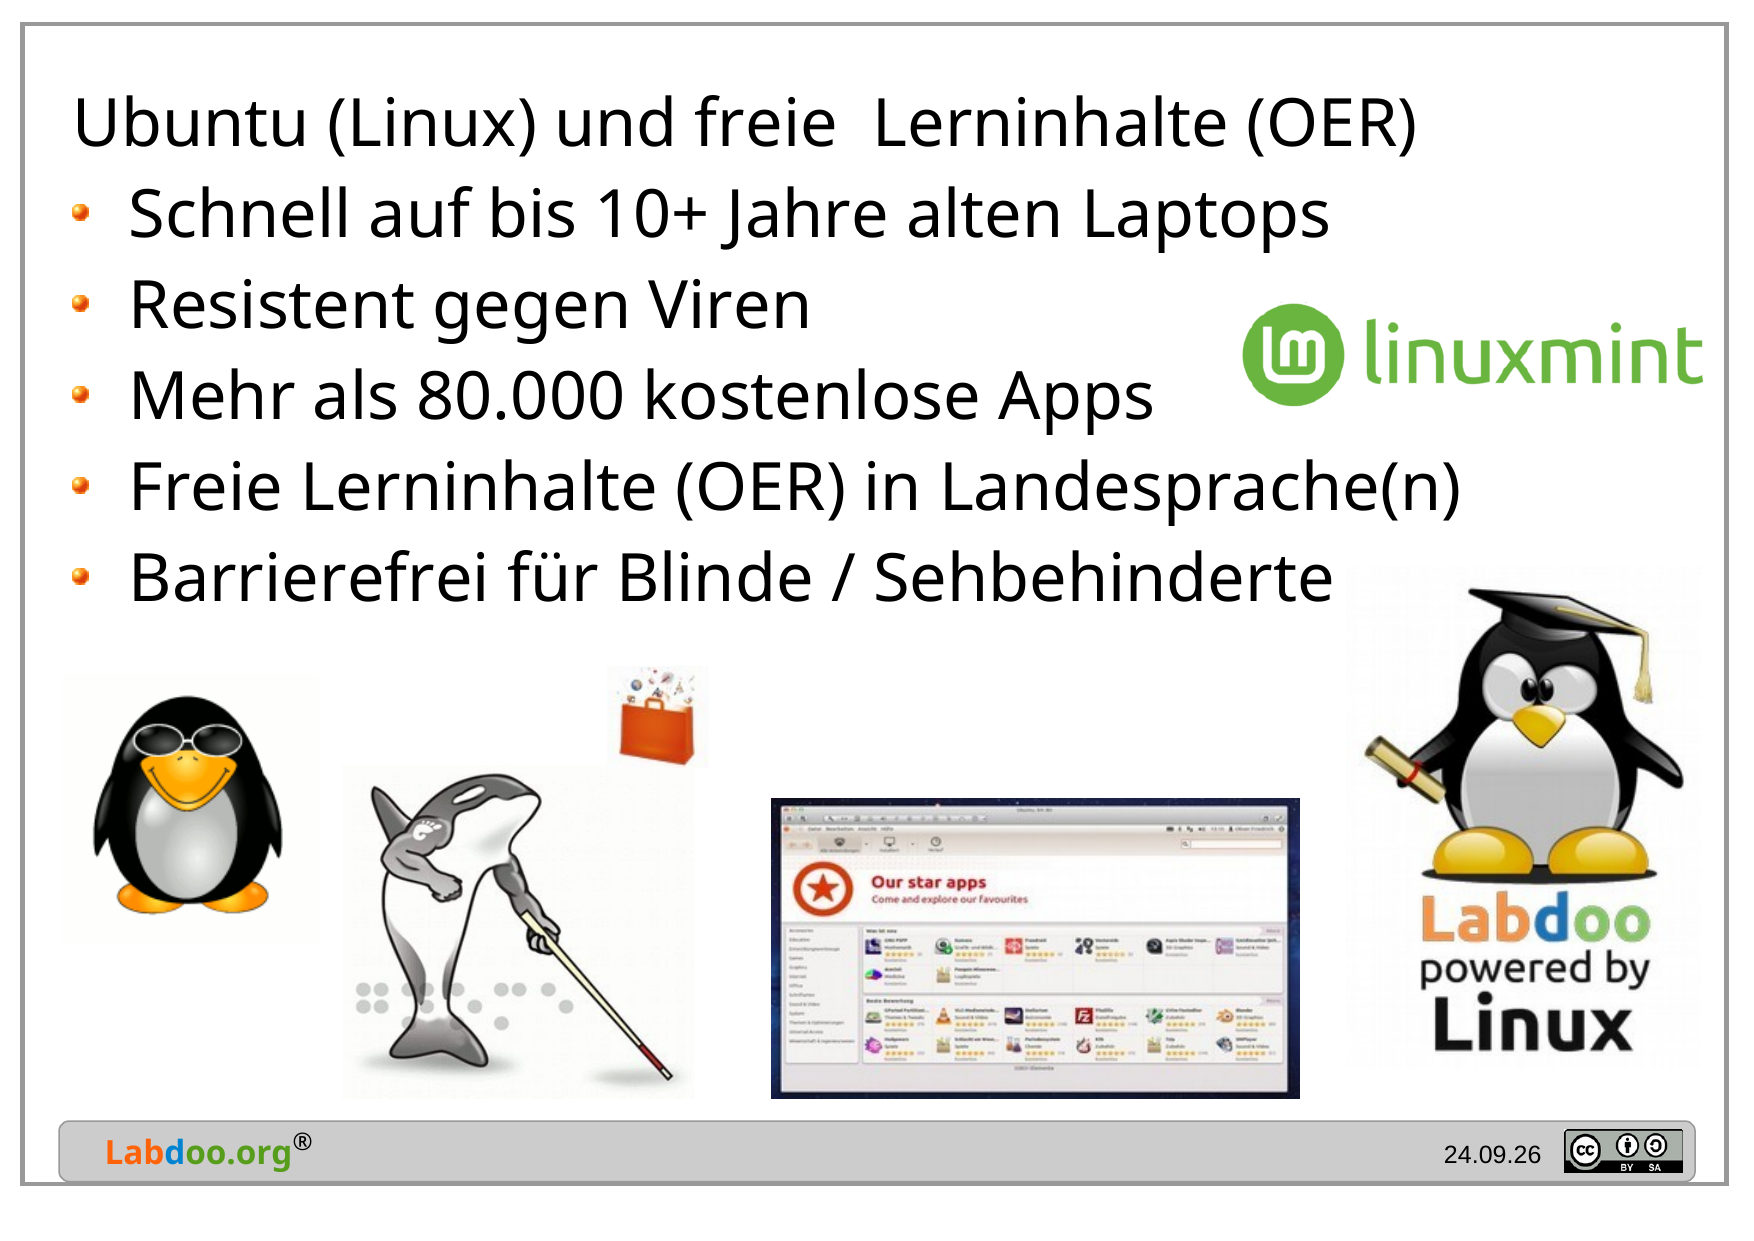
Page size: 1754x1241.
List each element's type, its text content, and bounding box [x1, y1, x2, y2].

picture [1240, 224, 1703, 485]
picture [72, 477, 89, 494]
picture [771, 798, 1300, 1099]
picture [72, 568, 89, 585]
picture [72, 386, 89, 403]
picture [62, 674, 319, 945]
picture [1346, 566, 1701, 1069]
text_box Ubuntu (Linux) und freie Lerninhalte (OER) Schnell auf bis 10+ Jahre alten Laptops Resistent gegen Viren Mehr als 80.000 kostenlose Apps Freie Lerninhalte (OER) in Landesprache(n) Barrierefrei für Blinde / Sehbehinderte [72, 82, 1689, 461]
picture [342, 666, 709, 1099]
picture [72, 295, 89, 312]
picture [72, 204, 89, 221]
text_box Labdoo.org® [89, 1097, 1167, 1176]
picture [1564, 1129, 1683, 1173]
